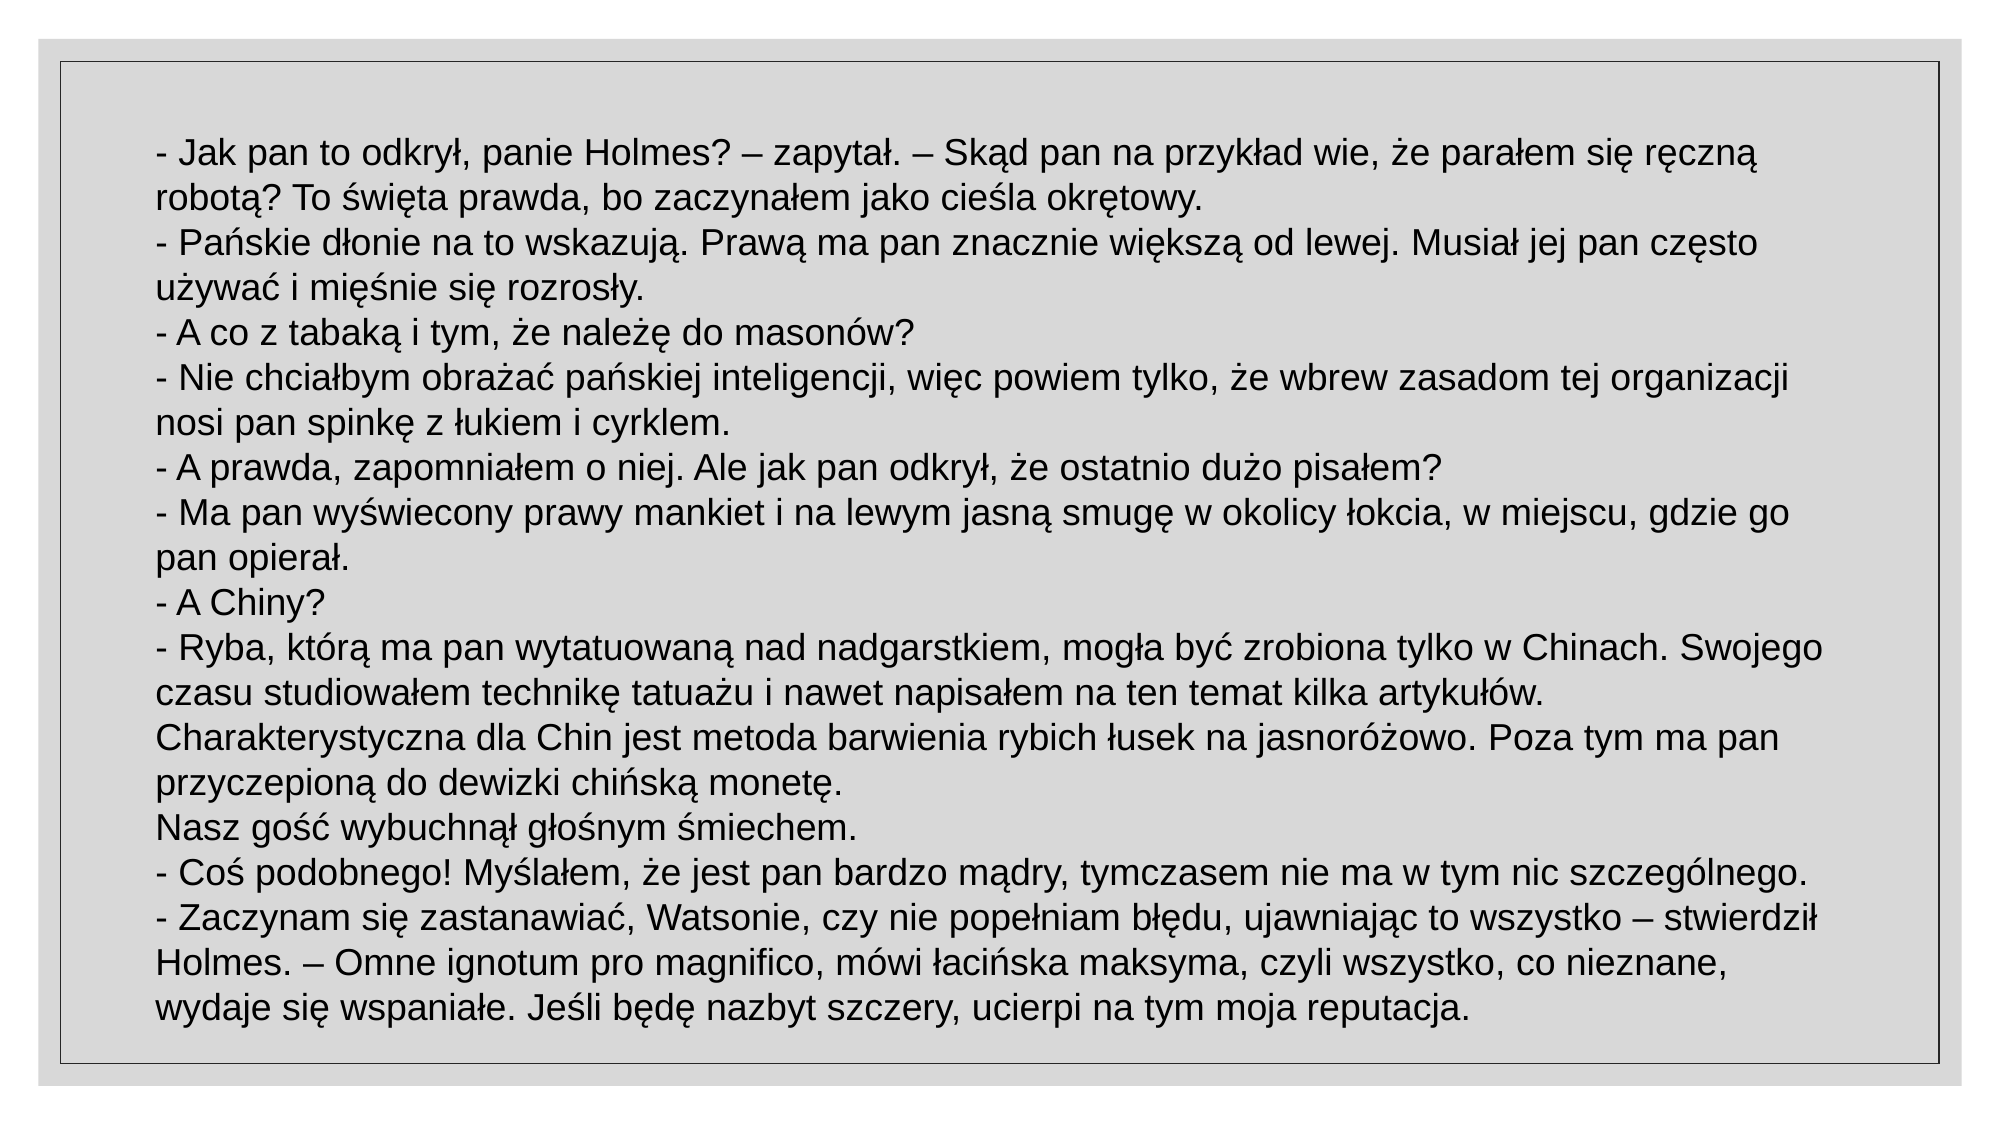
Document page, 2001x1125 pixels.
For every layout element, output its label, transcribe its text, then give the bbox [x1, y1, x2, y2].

text_box - Jak pan to odkrył, panie Holmes? – zapytał. – Skąd pan na przykład wie, że parałem się ręczną robotą? To święta prawda, bo zaczynałem jako cieśla okrętowy. - Pańskie dłonie na to wskazują. Prawą ma pan znacznie większą od lewej. Musiał jej pan często używać i mięśnie się rozrosły. - A co z tabaką i tym, że należę do masonów? - Nie chciałbym obrażać pańskiej inteligencji, więc powiem tylko, że wbrew zasadom tej organizacji nosi pan spinkę z łukiem i cyrklem. - A prawda, zapomniałem o niej. Ale jak pan odkrył, że ostatnio dużo pisałem? - Ma pan wyświecony prawy mankiet i na lewym jasną smugę w okolicy łokcia, w miejscu, gdzie go pan opierał. - A Chiny? - Ryba, którą ma pan wytatuowaną nad nadgarstkiem, mogła być zrobiona tylko w Chinach. Swojego czasu studiowałem technikę tatuażu i nawet napisałem na ten temat kilka artykułów. Charakterystyczna dla Chin jest metoda barwienia rybich łusek na jasnoróżowo. Poza tym ma pan przyczepioną do dewizki chińską monetę. Nasz gość wybuchnął głośnym śmiechem. - Coś podobnego! Myślałem, że jest pan bardzo mądry, tymczasem nie ma w tym nic szczególnego. - Zaczynam się zastanawiać, Watsonie, czy nie popełniam błędu, ujawniając to wszystko – stwierdził Holmes. – Omne ignotum pro magnifico, mówi łacińska maksyma, czyli wszystko, co nieznane, wydaje się wspaniałe. Jeśli będę nazbyt szczery, ucierpi na tym moja reputacja. [140, 120, 1860, 1080]
